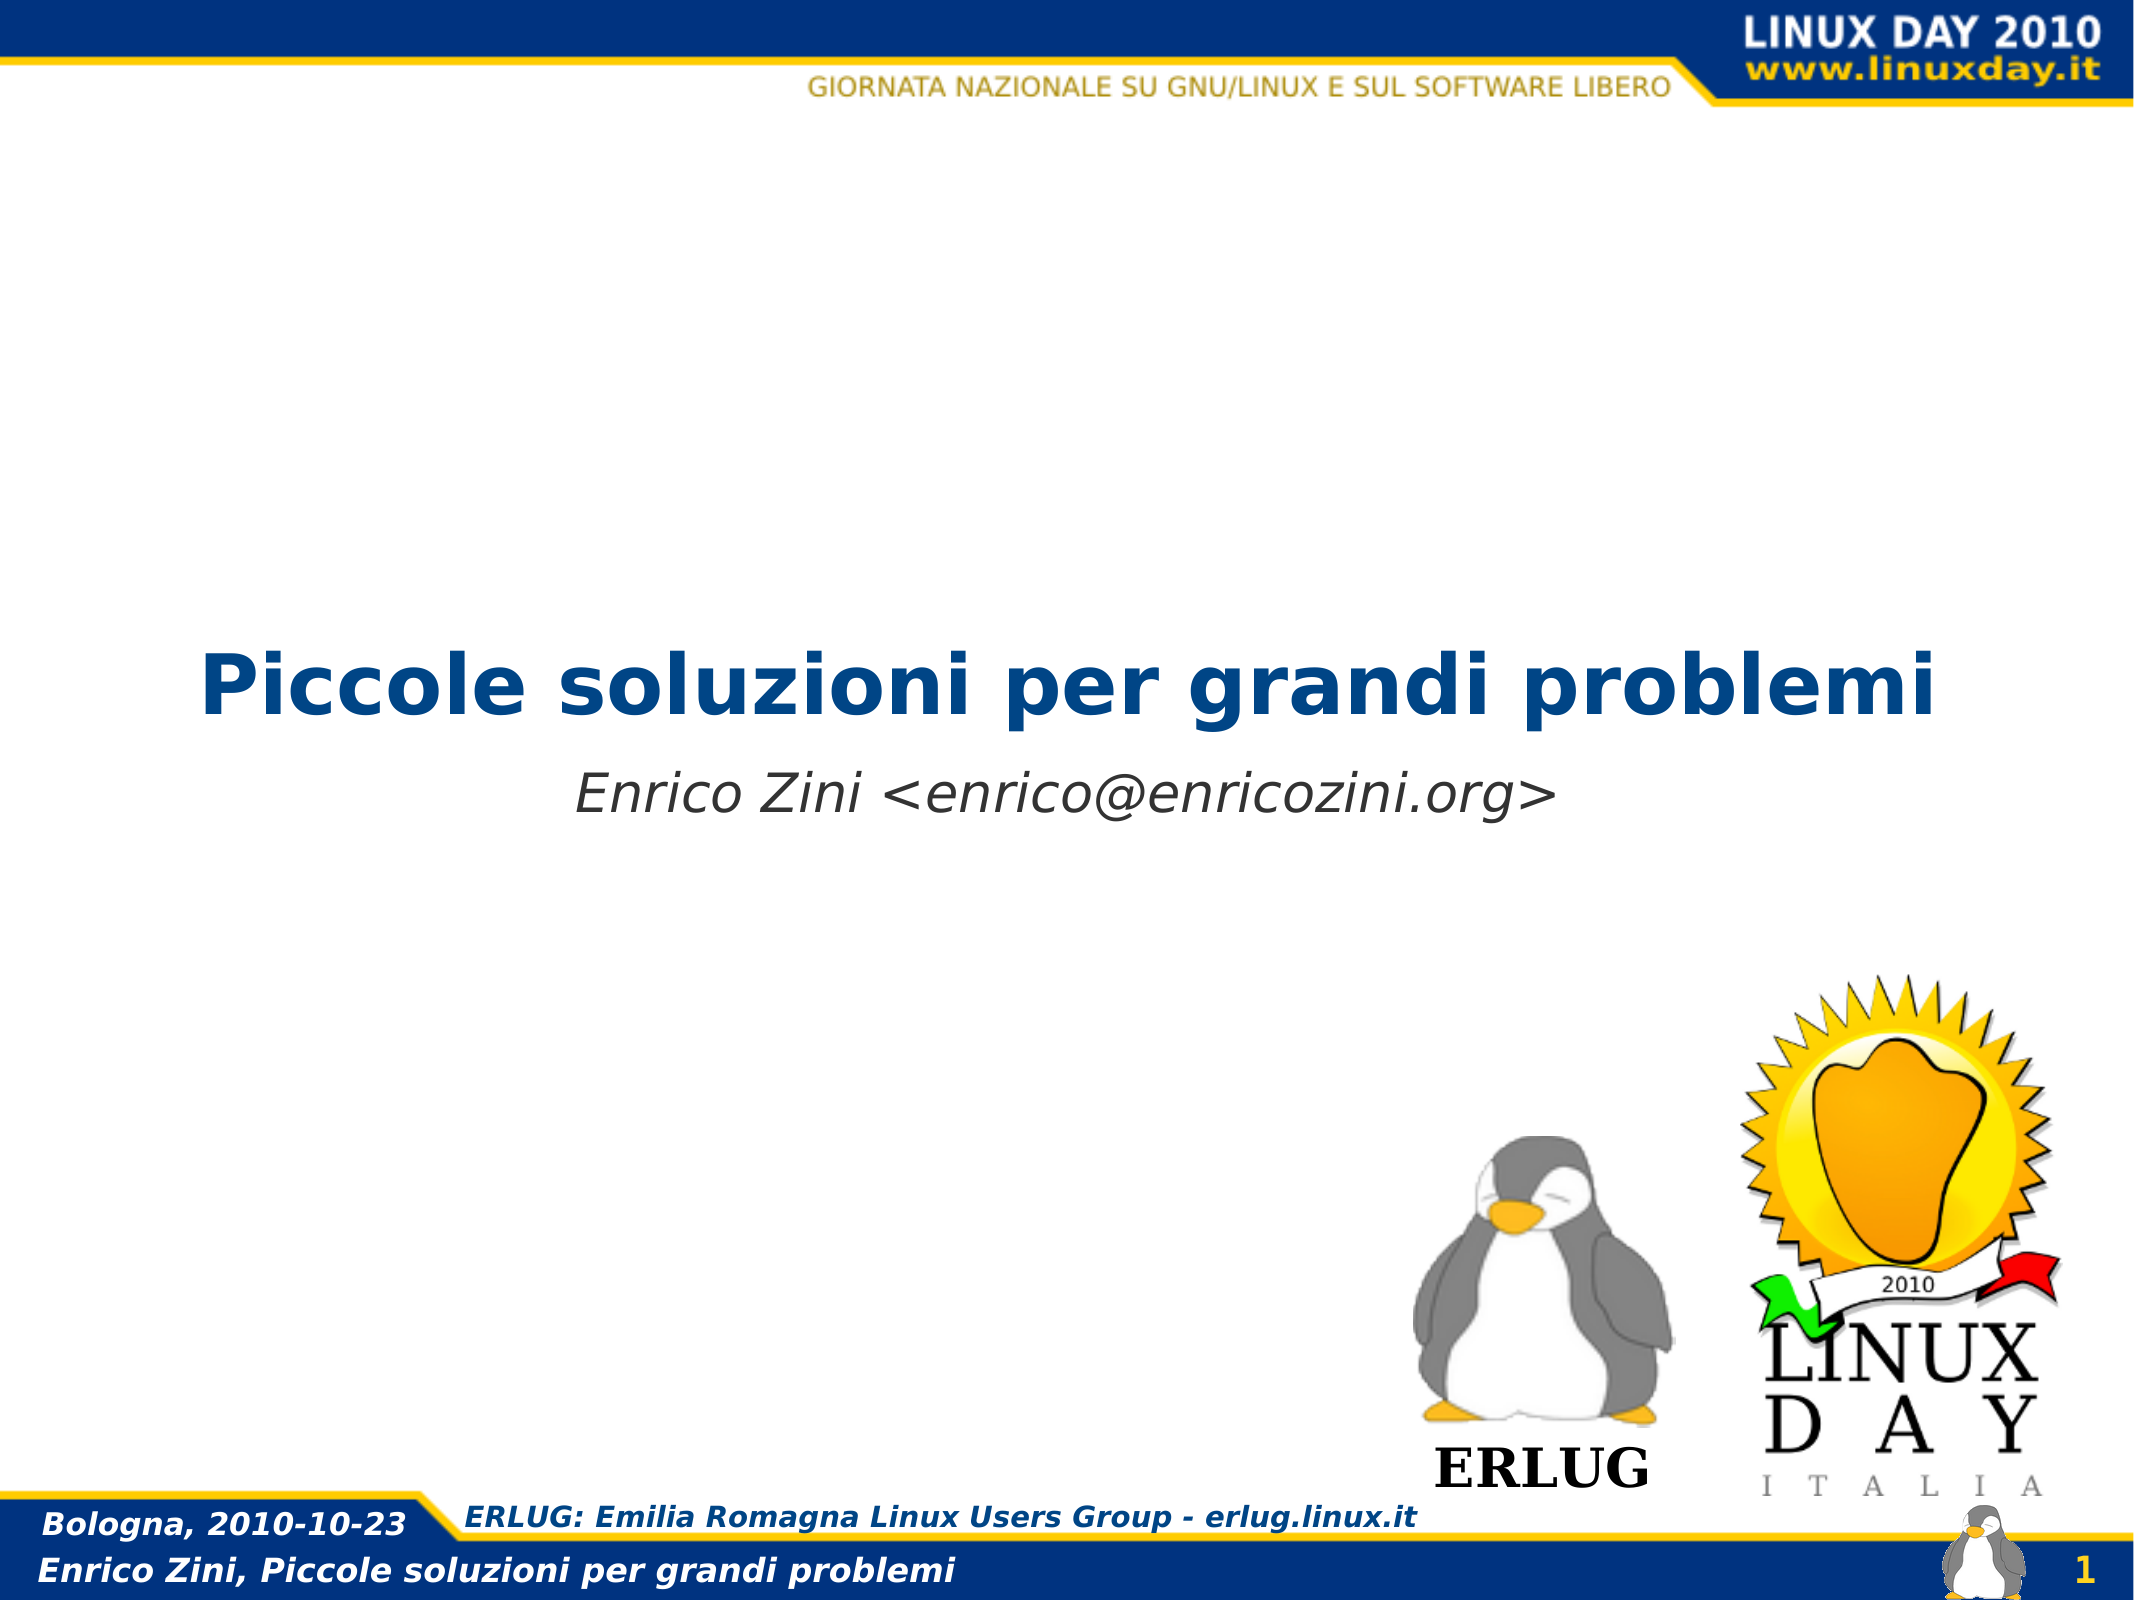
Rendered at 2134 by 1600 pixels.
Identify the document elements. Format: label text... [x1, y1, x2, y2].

text_box ERLUG [1433, 1436, 1652, 1501]
text_box Piccole soluzioni per grandi problemi [112, 637, 2026, 735]
picture [0, 0, 2134, 1600]
text_box Enrico Zini <enrico@enricozini.org> [75, 761, 2063, 826]
